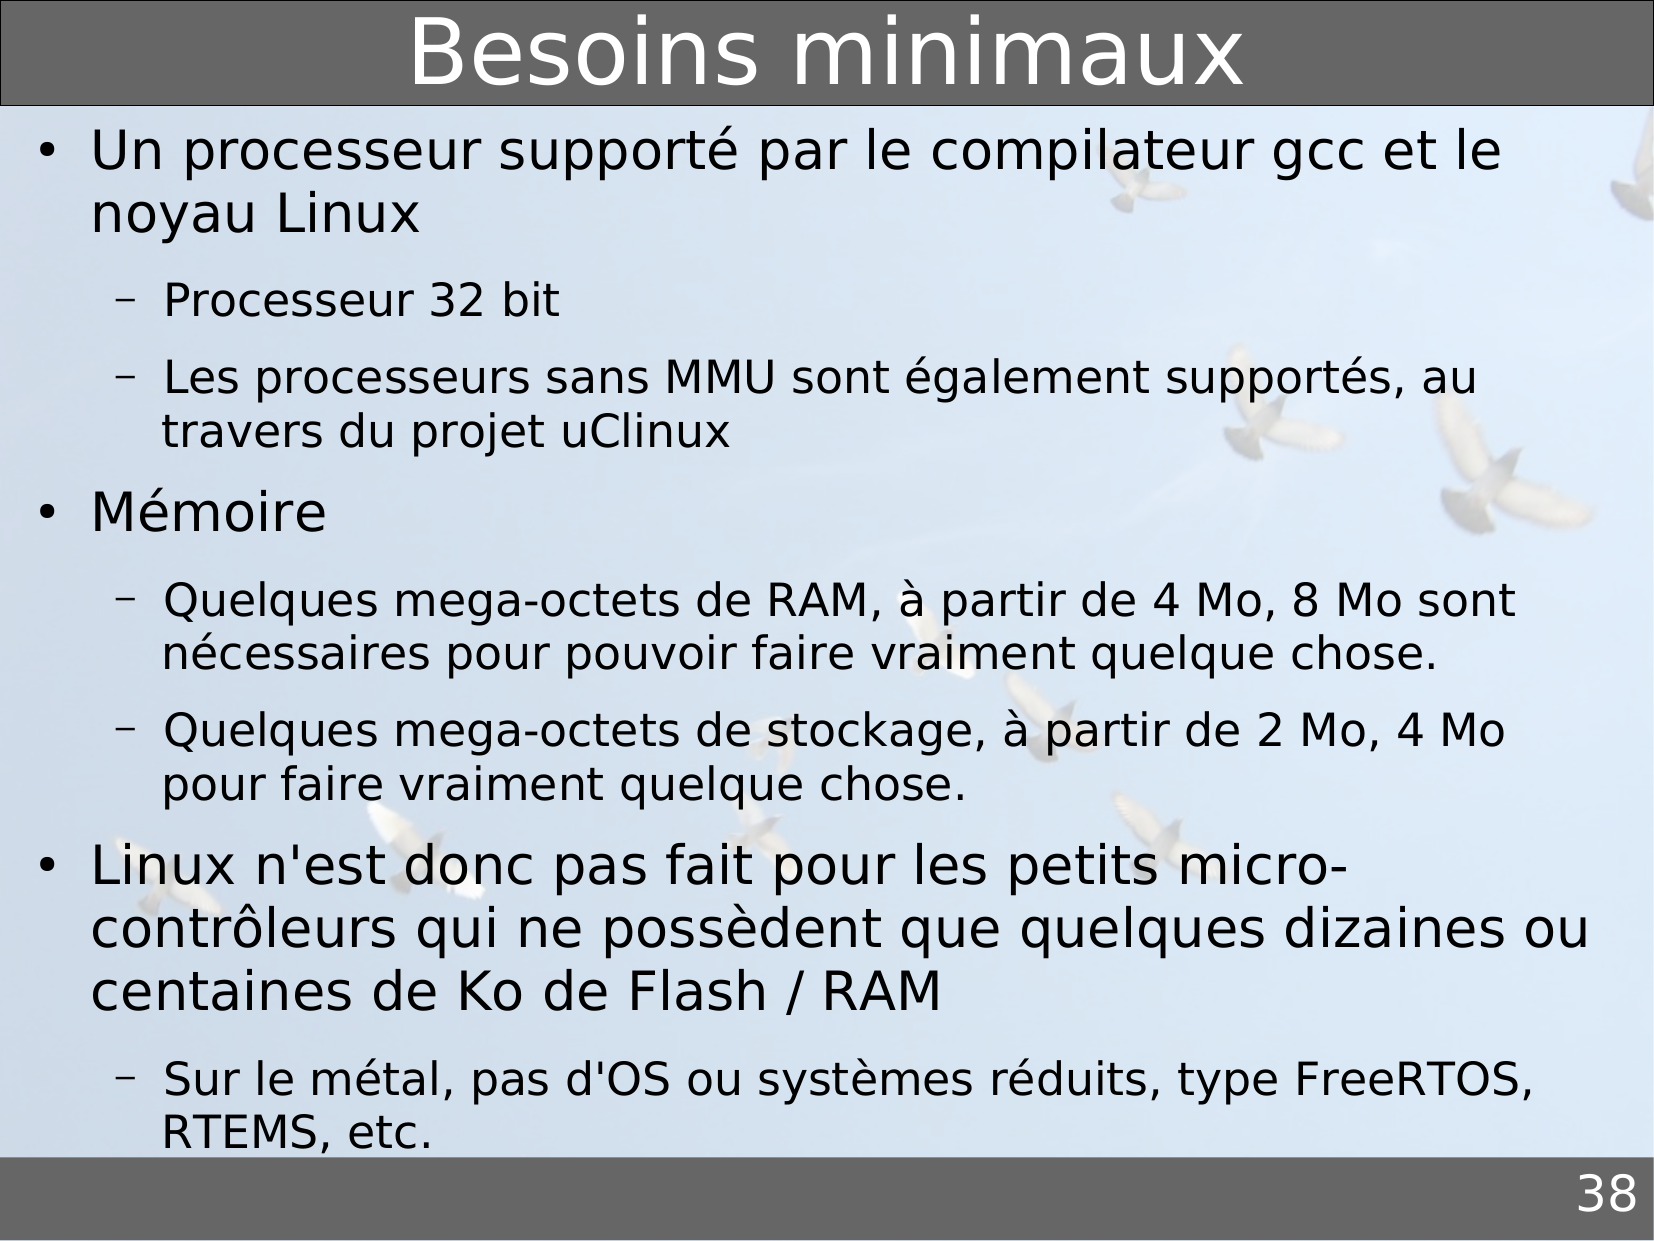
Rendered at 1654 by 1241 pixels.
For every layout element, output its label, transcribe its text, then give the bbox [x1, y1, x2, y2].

title Besoins minimaux [0, 0, 1654, 107]
list Un processeur supporté par le compilateur gcc et le noyau Linux Processeur 32 bit Les processeurs sans MMU sont également supportés, au travers du projet uClinux Mémoire Quelques mega-octets de RAM, à partir de 4 Mo, 8 Mo sont nécessaires pour pouvoir faire vraiment quelque chose. Quelques mega-octets de stockage, à partir de 2 Mo, 4 Mo pour faire vraiment quelque chose. Linux n'est donc pas fait pour les petits micro-contrôleurs qui ne possèdent que quelques dizaines ou centaines de Ko de Flash / RAM Sur le métal, pas d'OS ou systèmes réduits, type FreeRTOS, RTEMS, etc. [19, 118, 1623, 1160]
